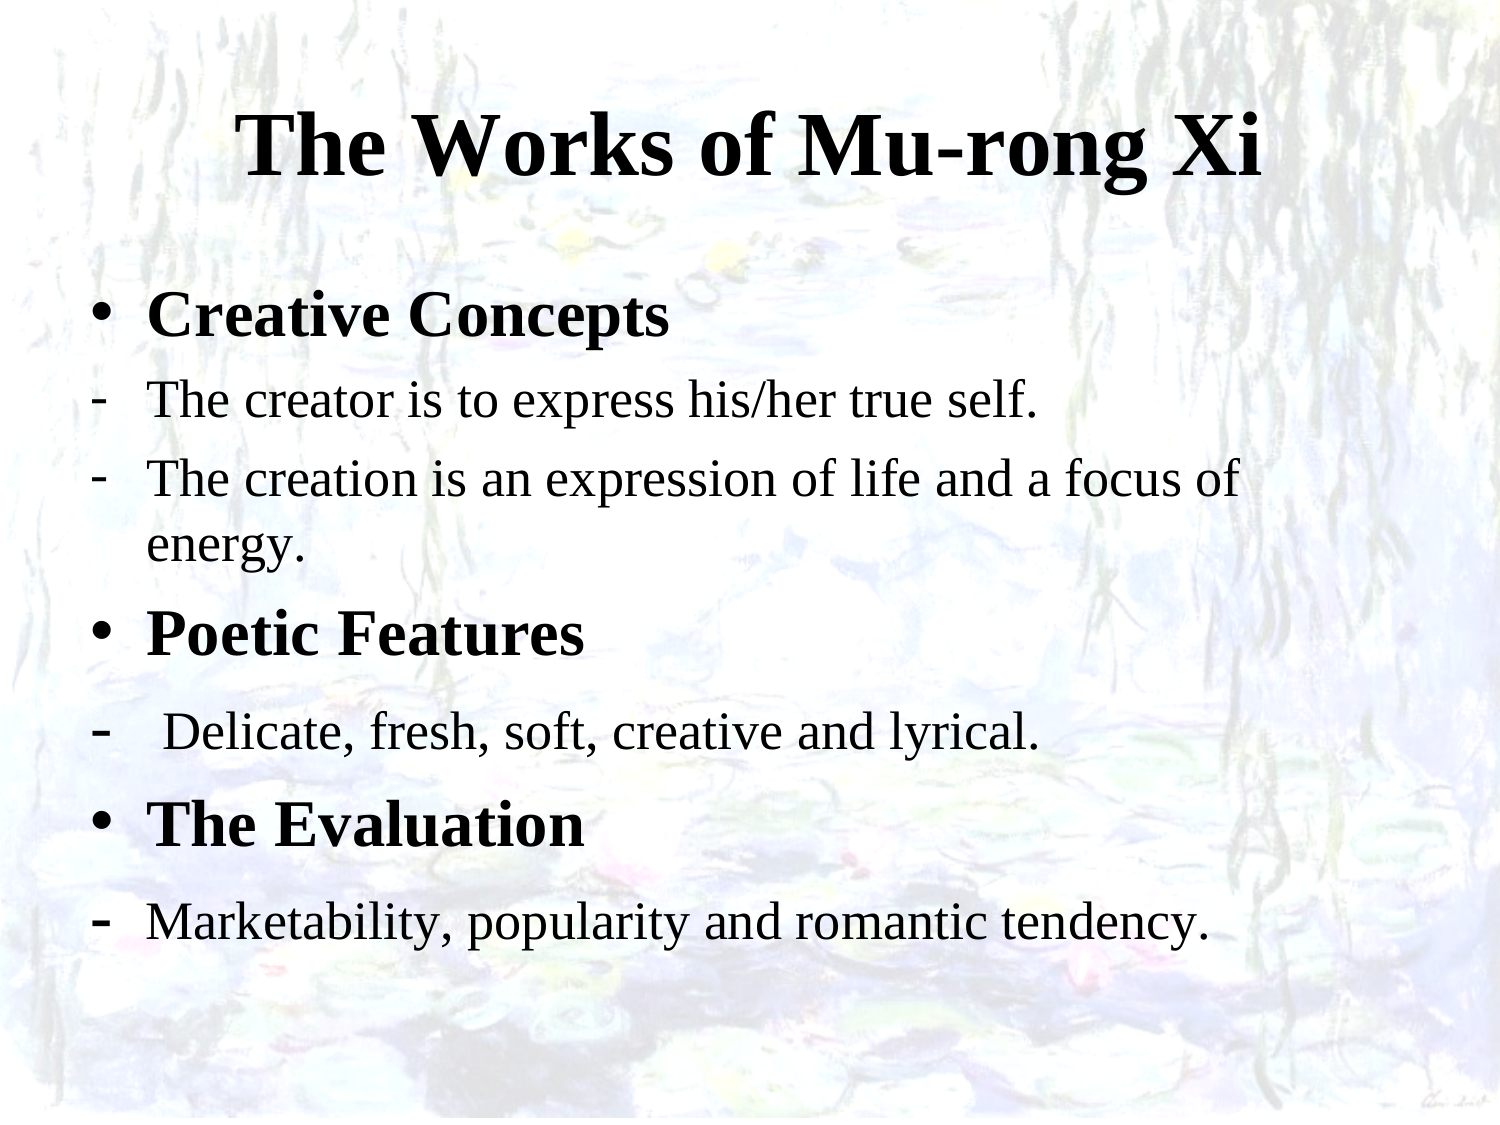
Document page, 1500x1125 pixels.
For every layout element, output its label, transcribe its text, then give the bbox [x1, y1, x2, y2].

title The Works of Mu-rong Xi [75, 45, 1426, 233]
picture [0, 0, 1500, 1118]
list Creative Concepts The creator is to express his/her true self. The creation is an expression of life and a focus of energy. Poetic Features - Delicate, fresh, soft, creative and lyrical. The Evaluation - Marketability, popularity and romantic tendency. [75, 262, 1426, 1005]
